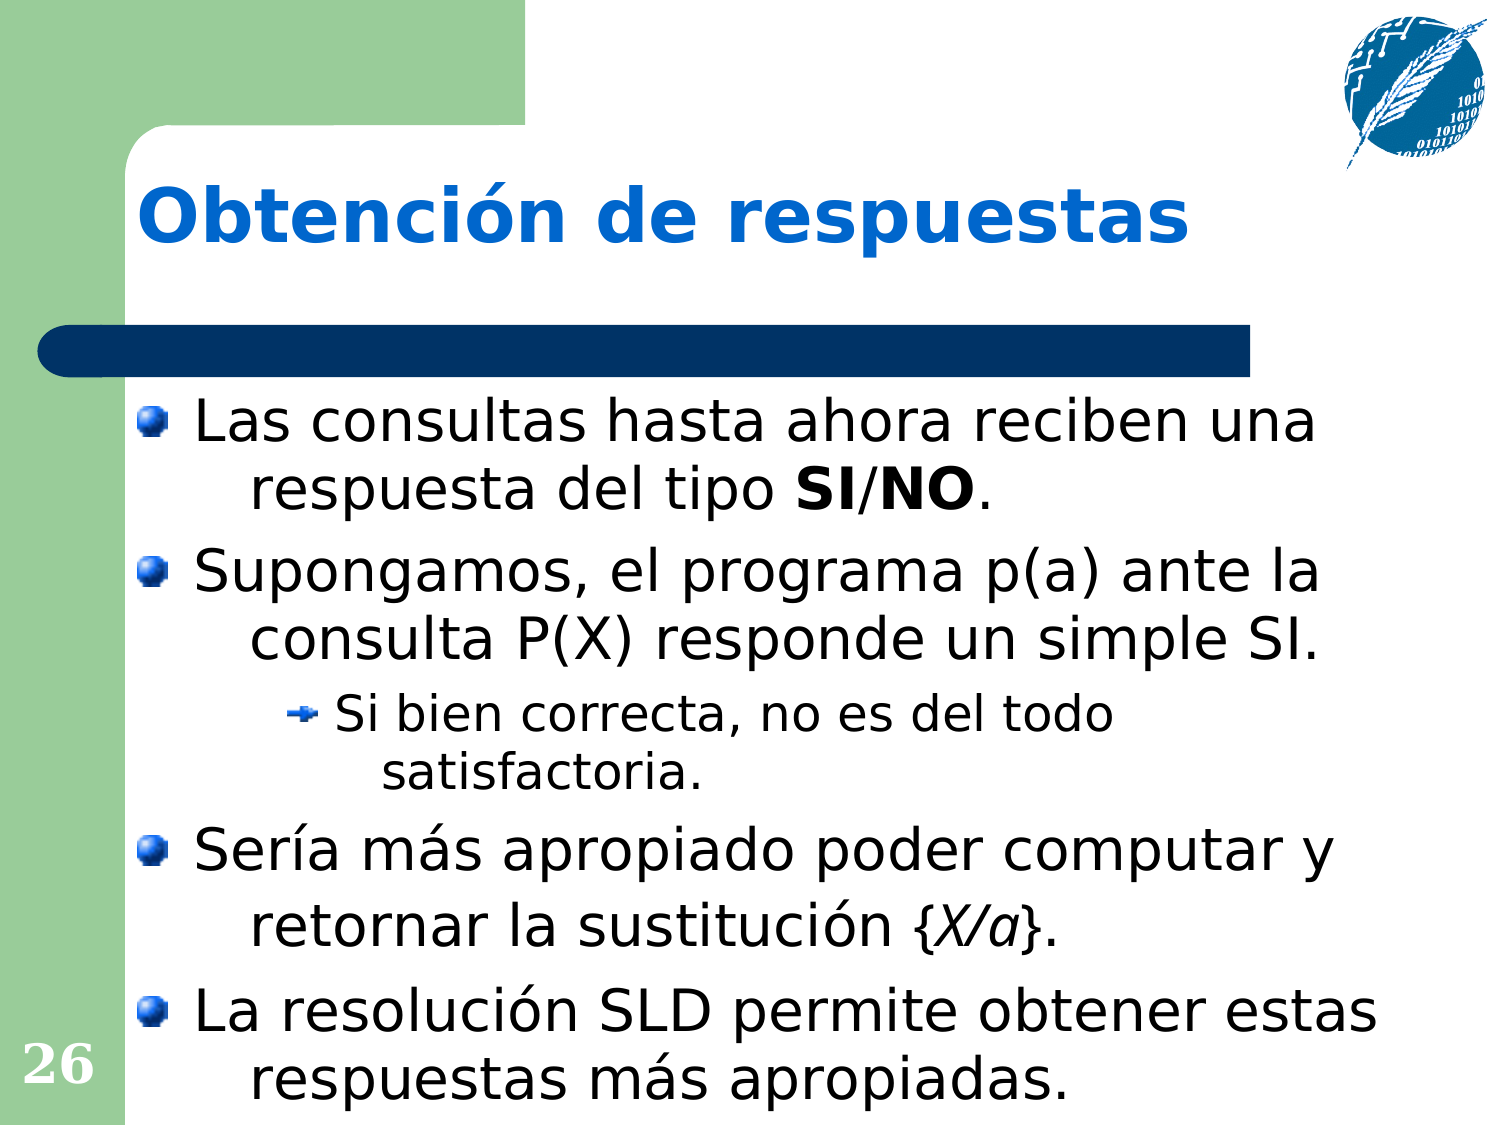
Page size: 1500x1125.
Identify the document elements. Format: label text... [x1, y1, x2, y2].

picture [1433, 139, 1440, 147]
title Obtención de respuestas [136, 136, 1414, 301]
list Las consultas hasta ahora reciben una respuesta del tipo SI/NO. Supongamos, el programa p(a) ante la consulta P(X) responde un simple SI. Si bien correcta, no es del todo satisfactoria. Sería más apropiado poder computar y retornar la sustitución {X/a}. La resolución SLD permite obtener estas respuestas más apropiadas. [137, 387, 1400, 1073]
picture [1416, 140, 1425, 149]
picture [1436, 127, 1450, 136]
picture [1341, 15, 1487, 172]
picture [1427, 138, 1431, 148]
